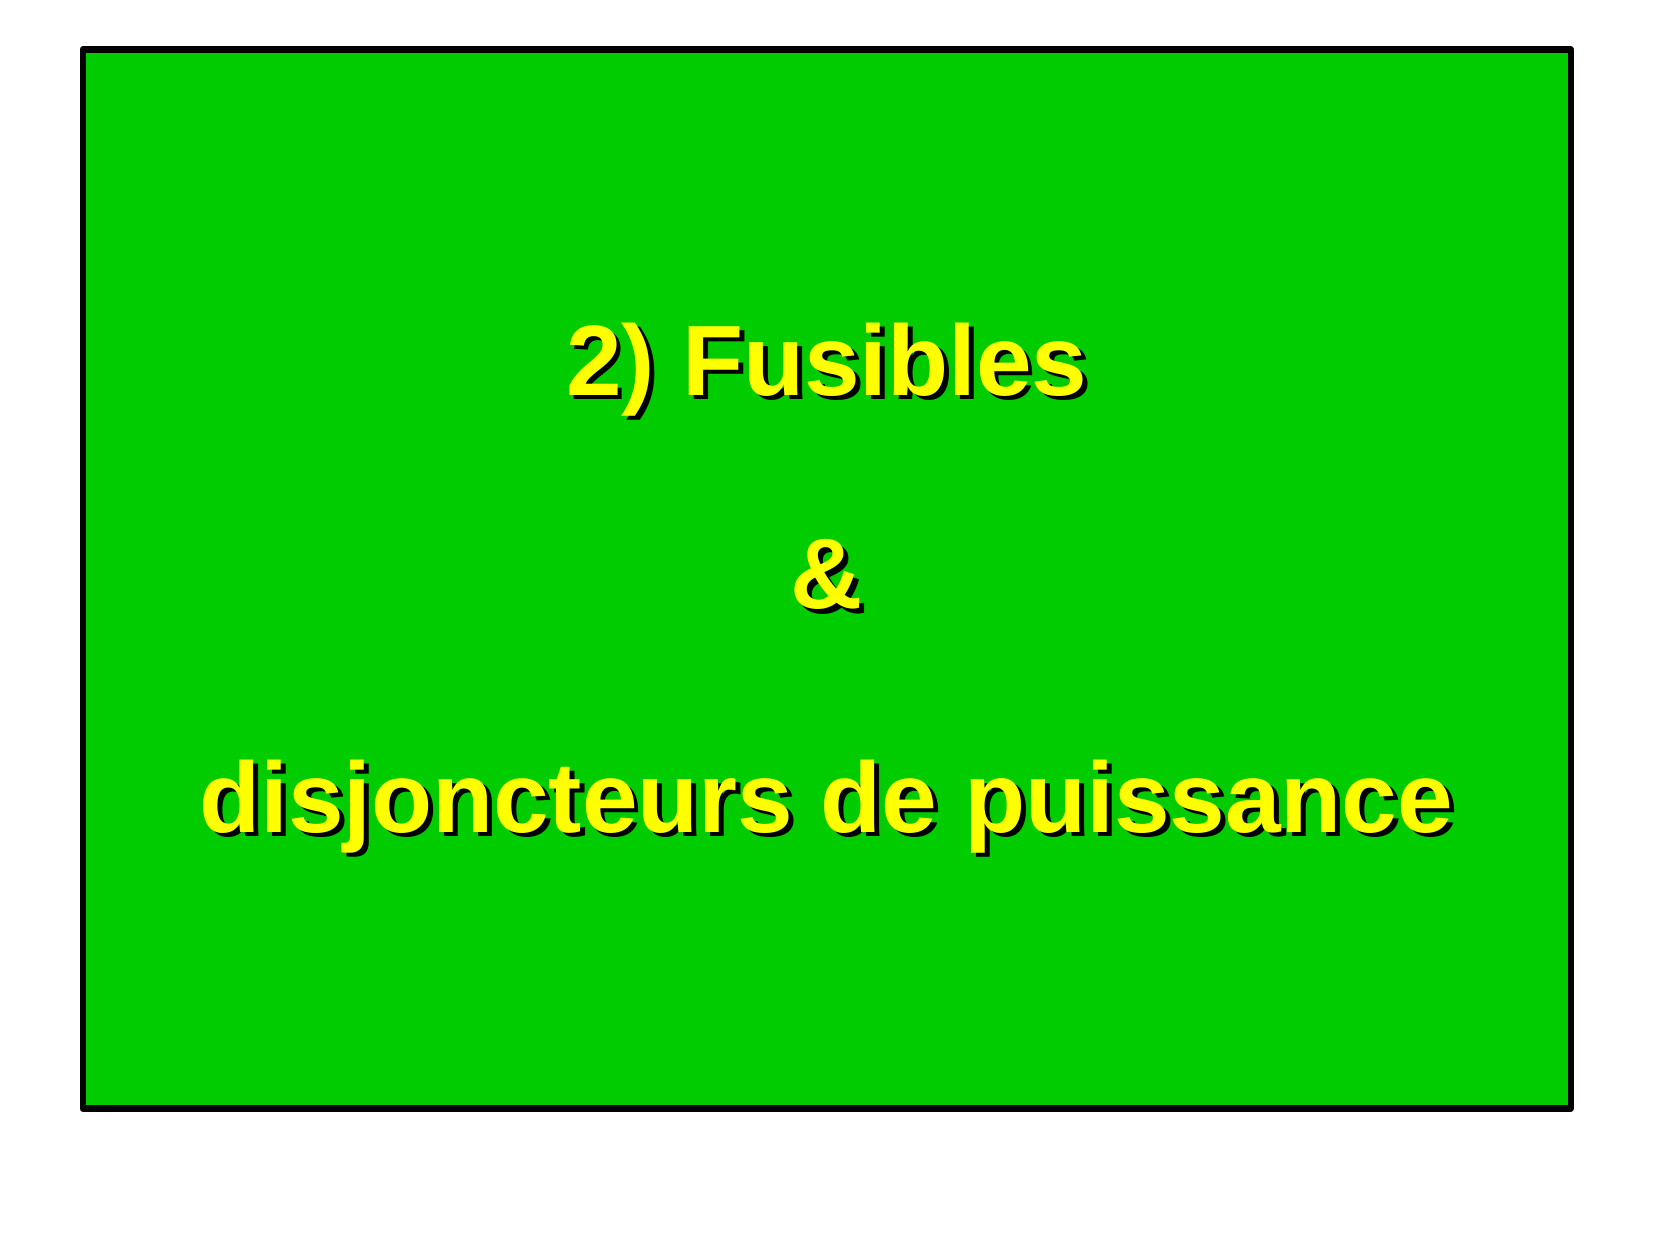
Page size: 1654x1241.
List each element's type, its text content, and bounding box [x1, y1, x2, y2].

subtitle 2) Fusibles & disjoncteurs de puissance [82, 49, 1571, 1109]
